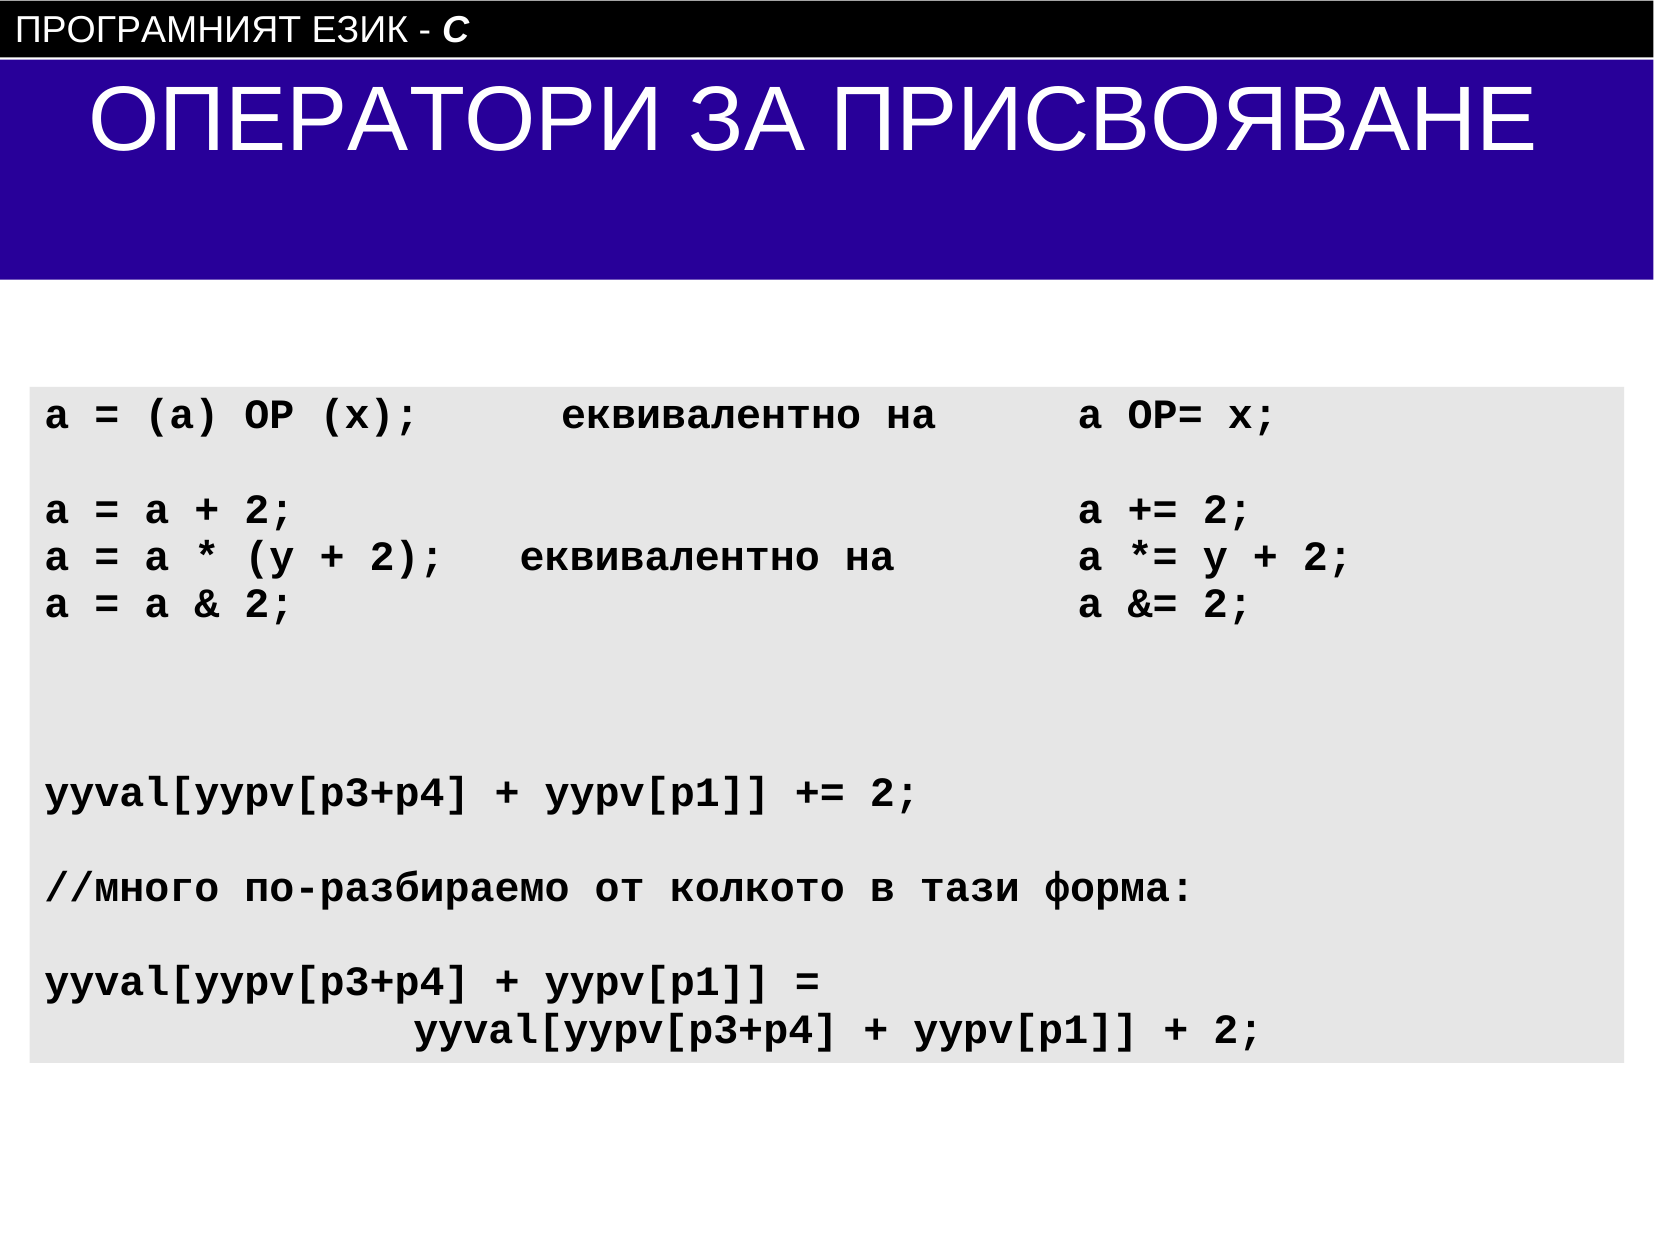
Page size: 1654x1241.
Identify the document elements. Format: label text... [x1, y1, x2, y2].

text_box ПРОГРАМНИЯT ЕЗИК - С [0, 0, 1654, 58]
text_box ОПЕРАТОРИ ЗА ПРИСВОЯВАНЕ [0, 59, 1654, 280]
text_box a = (a) OP (x); еквивалентно на a OP= x; a = a + 2; a += 2; a = a * (y + 2); еквивалентно на a *= y + 2; a = a & 2; a &= 2; yyval[yypv[p3+p4] + yypv[p1]] += 2; //много по-разбираемо от колкото в тази форма: yyval[yypv[p3+p4] + yypv[p1]] = yyval[yypv[p3+p4] + yypv[p1]] + 2; [29, 386, 1625, 1063]
